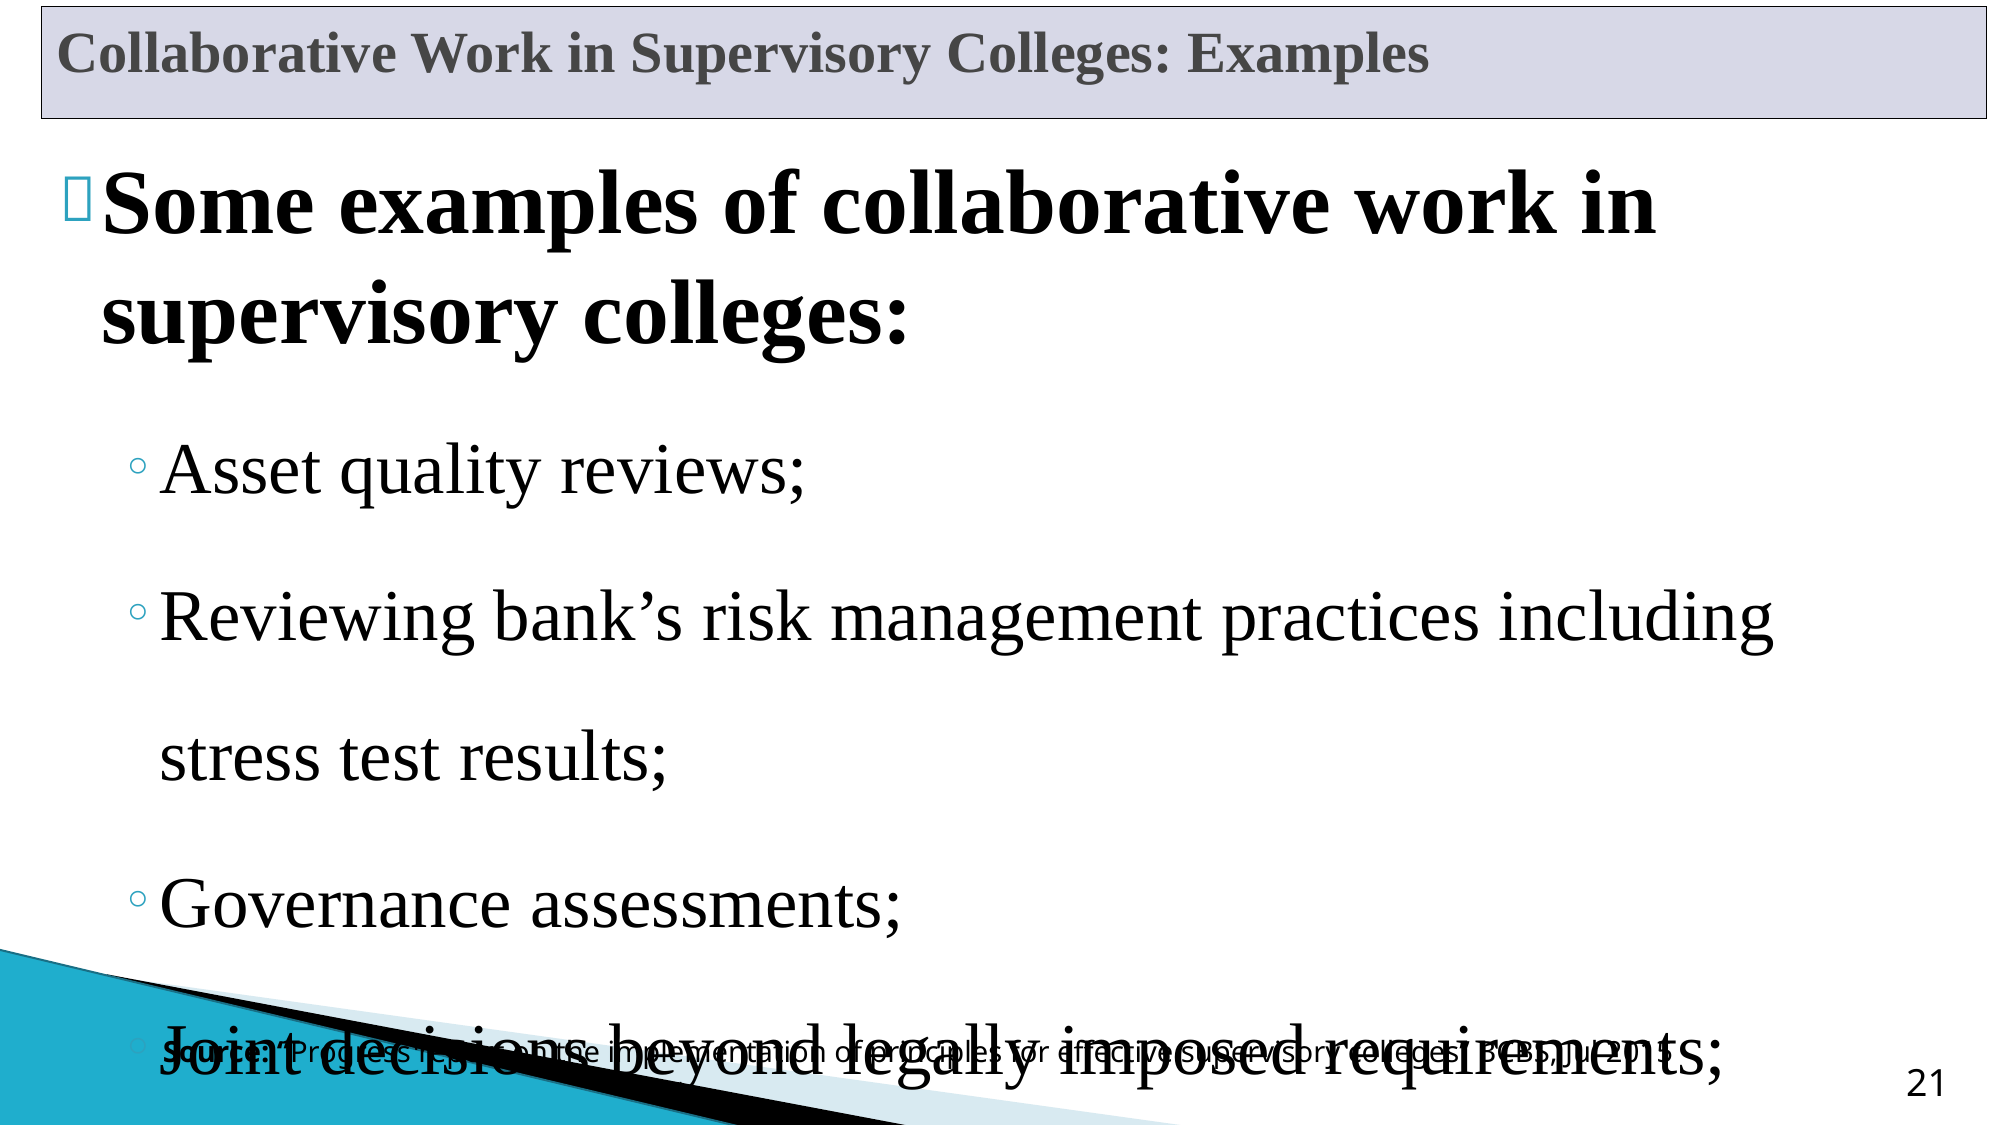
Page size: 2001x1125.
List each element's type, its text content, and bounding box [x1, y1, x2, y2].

text_box Source: “Progress report on the implementation of principles for effective supervisory colleges” BCBS, Jul 2015 [148, 1026, 1720, 1076]
slide_number <numéro> [1891, 1051, 1972, 1112]
list Some examples of collaborative work in supervisory colleges: Asset quality reviews; Reviewing bank’s risk management practices including stress test results; Governance assessments; Joint decisions beyond legally imposed requirements; Discussions of banks’ forward-looking capital and liquidity requirements, including discussions of the new capital framework; Profitability strategy reviews; Internal audit practice assessments; Credit risk reviews in specific regions of the group; and Global service centre reviews [26, 134, 1972, 1112]
title Collaborative Work in Supervisory Colleges: Examples [41, 6, 1987, 119]
